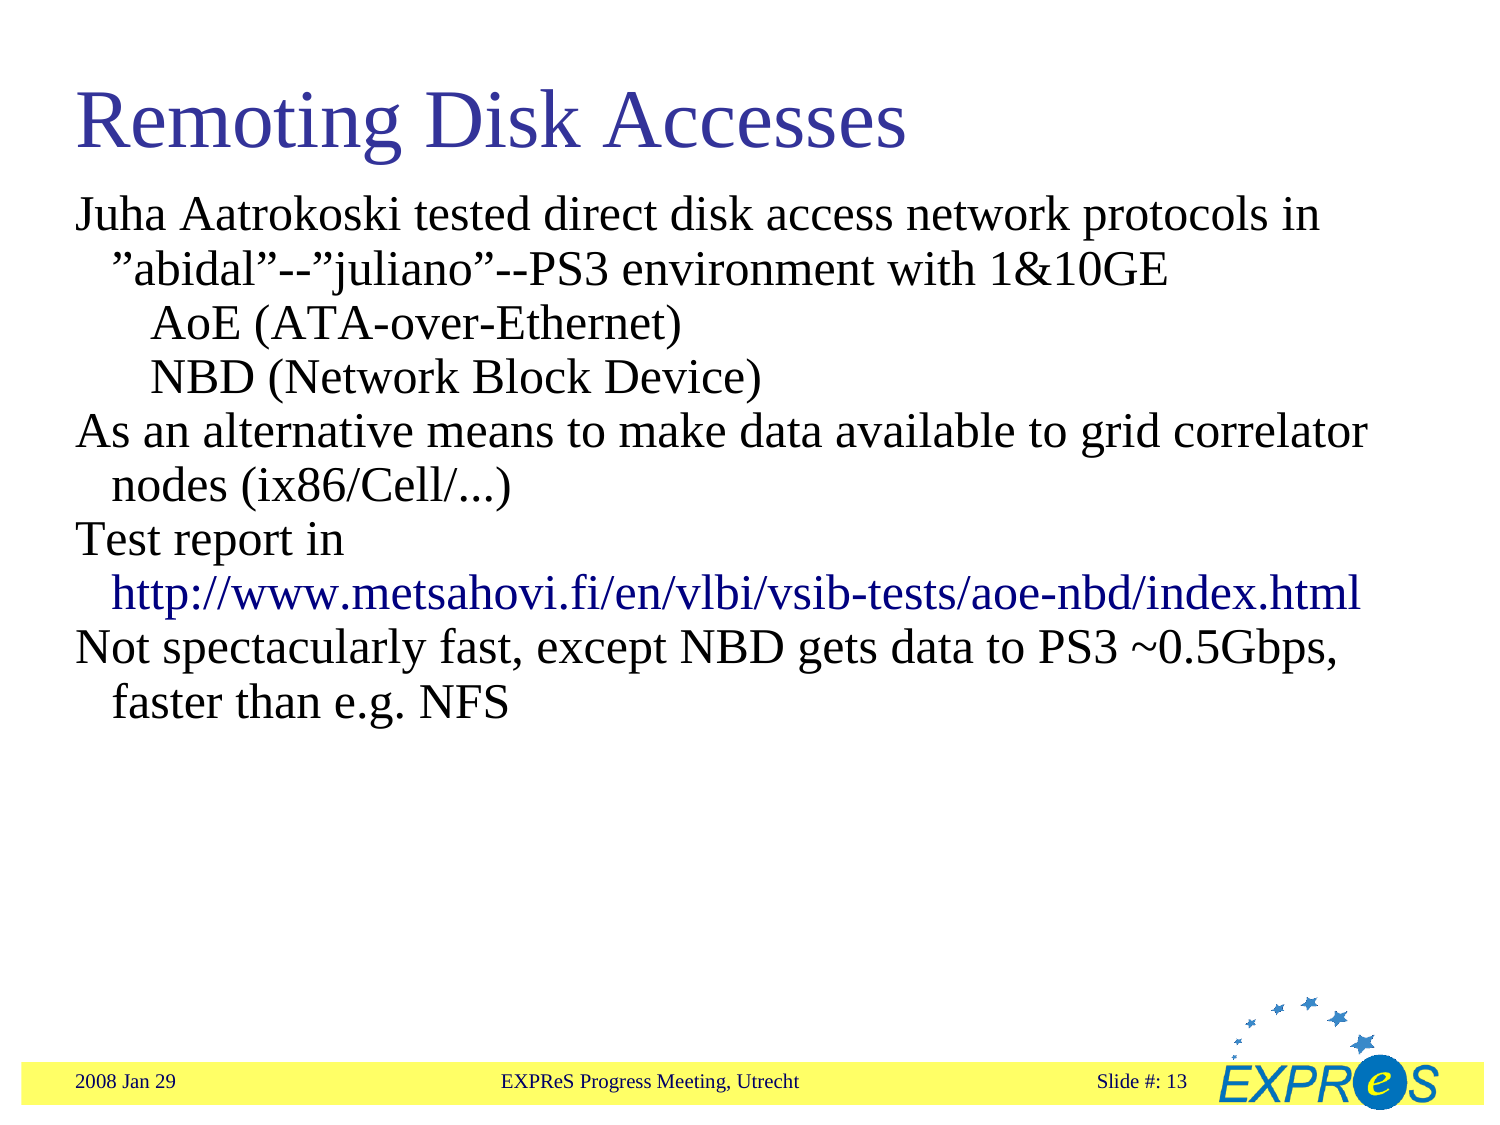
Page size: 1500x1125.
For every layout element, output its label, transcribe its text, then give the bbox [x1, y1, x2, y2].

list Juha Aatrokoski tested direct disk access network protocols in ”abidal”--”juliano”--PS3 environment with 1&10GE AoE (ATA-over-Ethernet) NBD (Network Block Device) As an alternative means to make data available to grid correlator nodes (ix86/Cell/...) Test report in http://www.metsahovi.fi/en/vlbi/vsib-tests/aoe-nbd/index.html Not spectacularly fast, except NBD gets data to PS3 ~0.5Gbps, faster than e.g. NFS [75, 187, 1425, 1038]
picture [21, 994, 1500, 1113]
title Remoting Disk Accesses [75, 63, 1425, 179]
